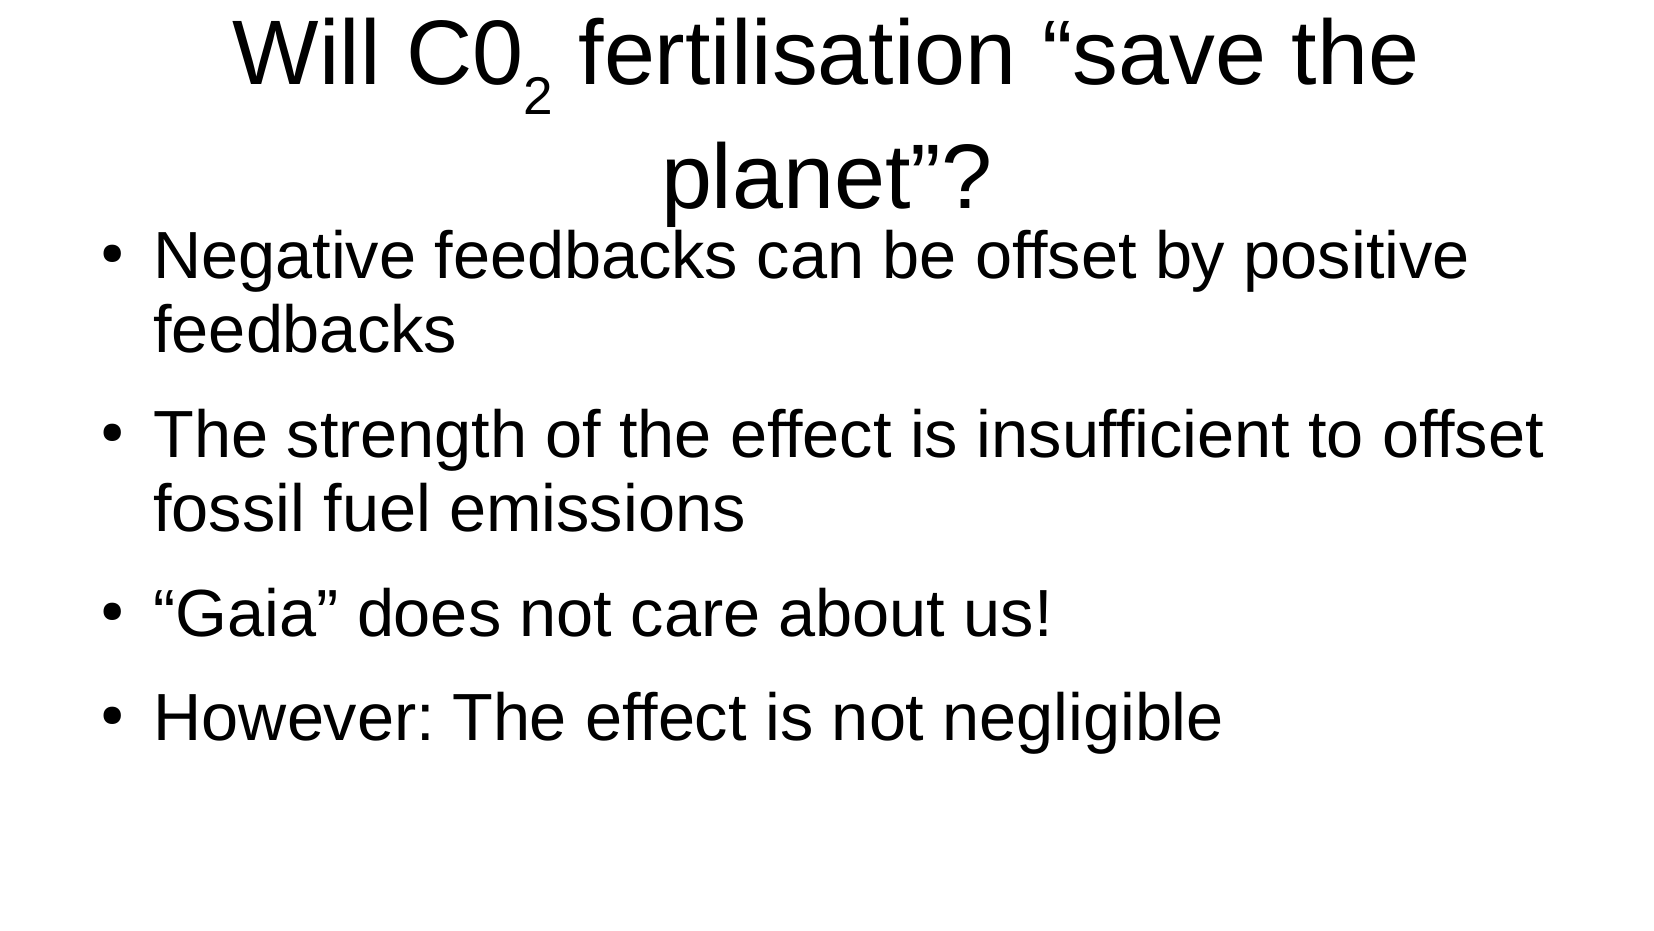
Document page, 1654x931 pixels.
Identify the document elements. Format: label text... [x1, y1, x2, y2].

list Negative feedbacks can be offset by positive feedbacks The strength of the effect is insufficient to offset fossil fuel emissions “Gaia” does not care about us! However: The effect is not negligible [82, 217, 1571, 758]
title Will C02 fertilisation “save the planet”? [82, 1, 1571, 217]
